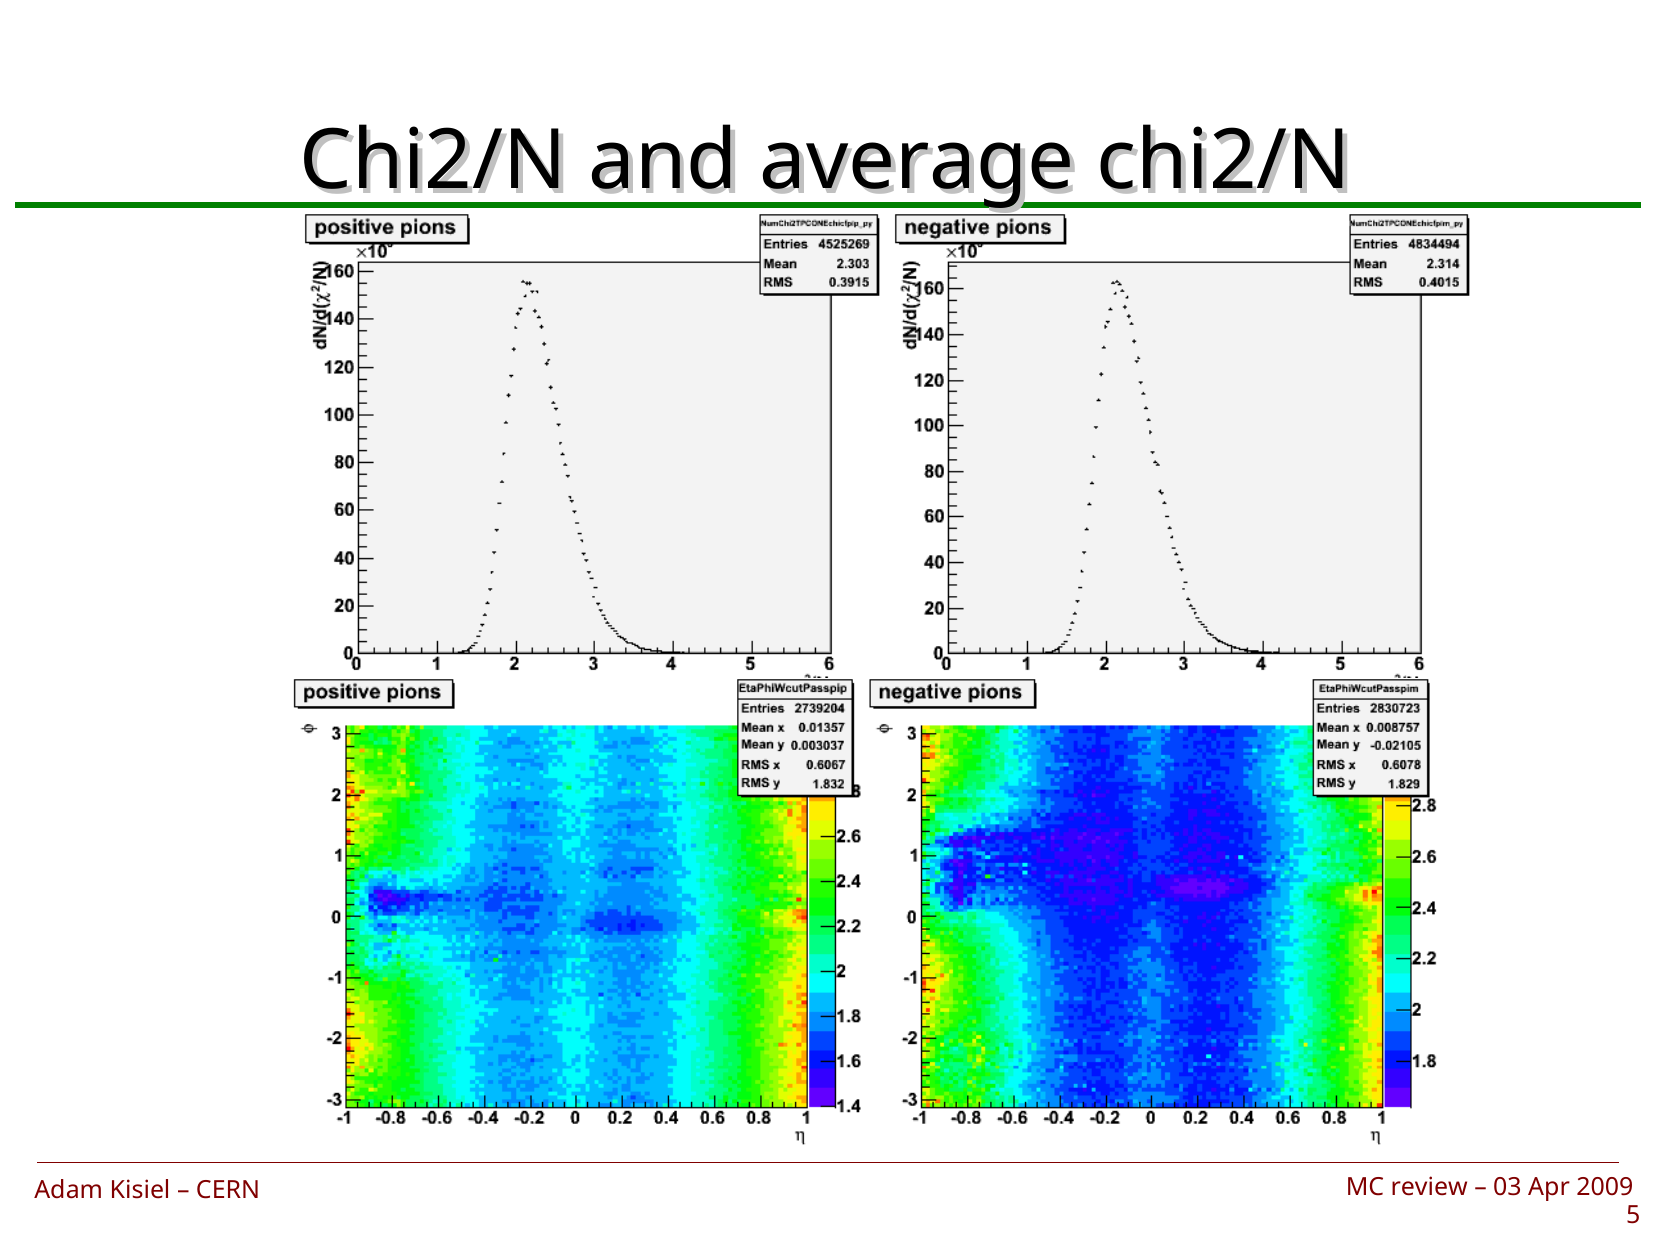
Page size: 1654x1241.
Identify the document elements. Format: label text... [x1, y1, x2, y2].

picture [289, 213, 1480, 1156]
title Chi2/N and average chi2/N [119, 52, 1532, 261]
